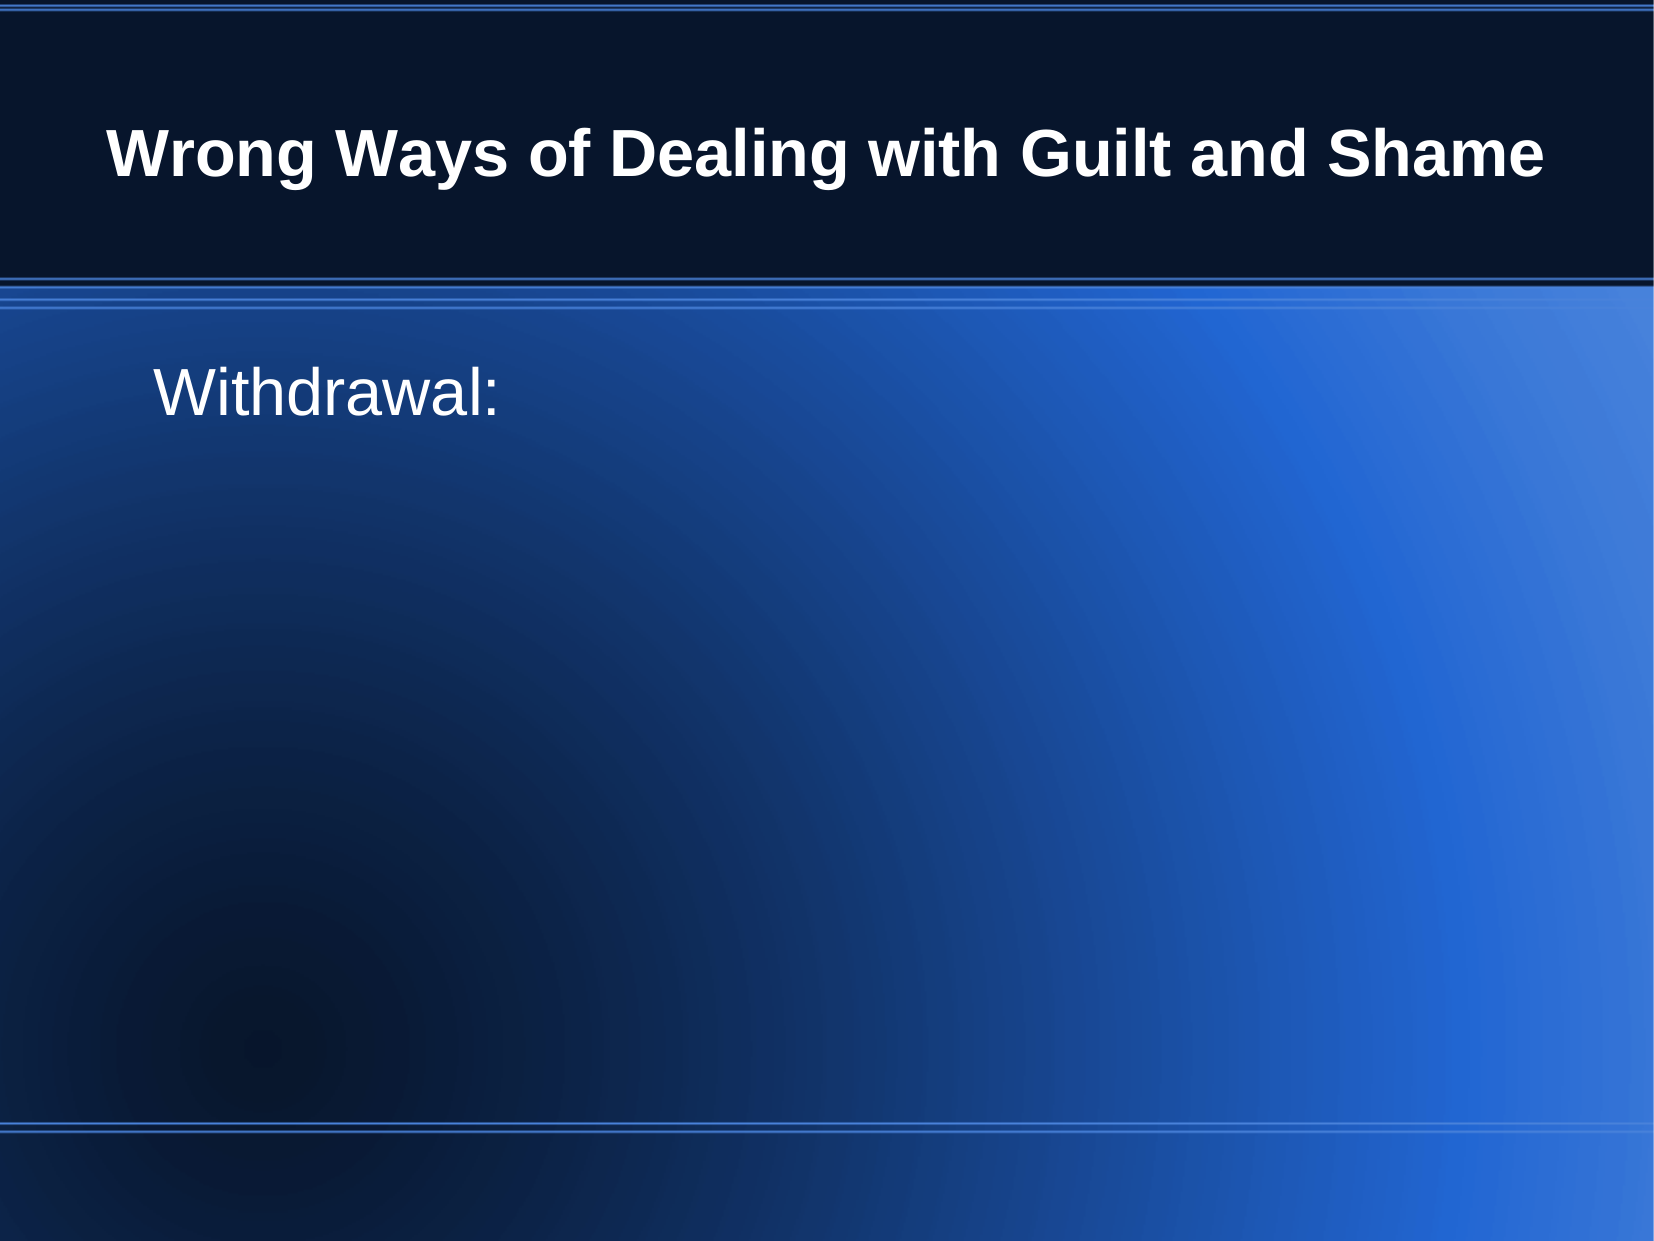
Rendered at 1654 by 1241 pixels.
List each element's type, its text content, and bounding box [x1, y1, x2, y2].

list Withdrawal: [82, 355, 1571, 1058]
title Wrong Ways of Dealing with Guilt and Shame [82, 49, 1571, 257]
picture [0, 0, 1654, 1241]
